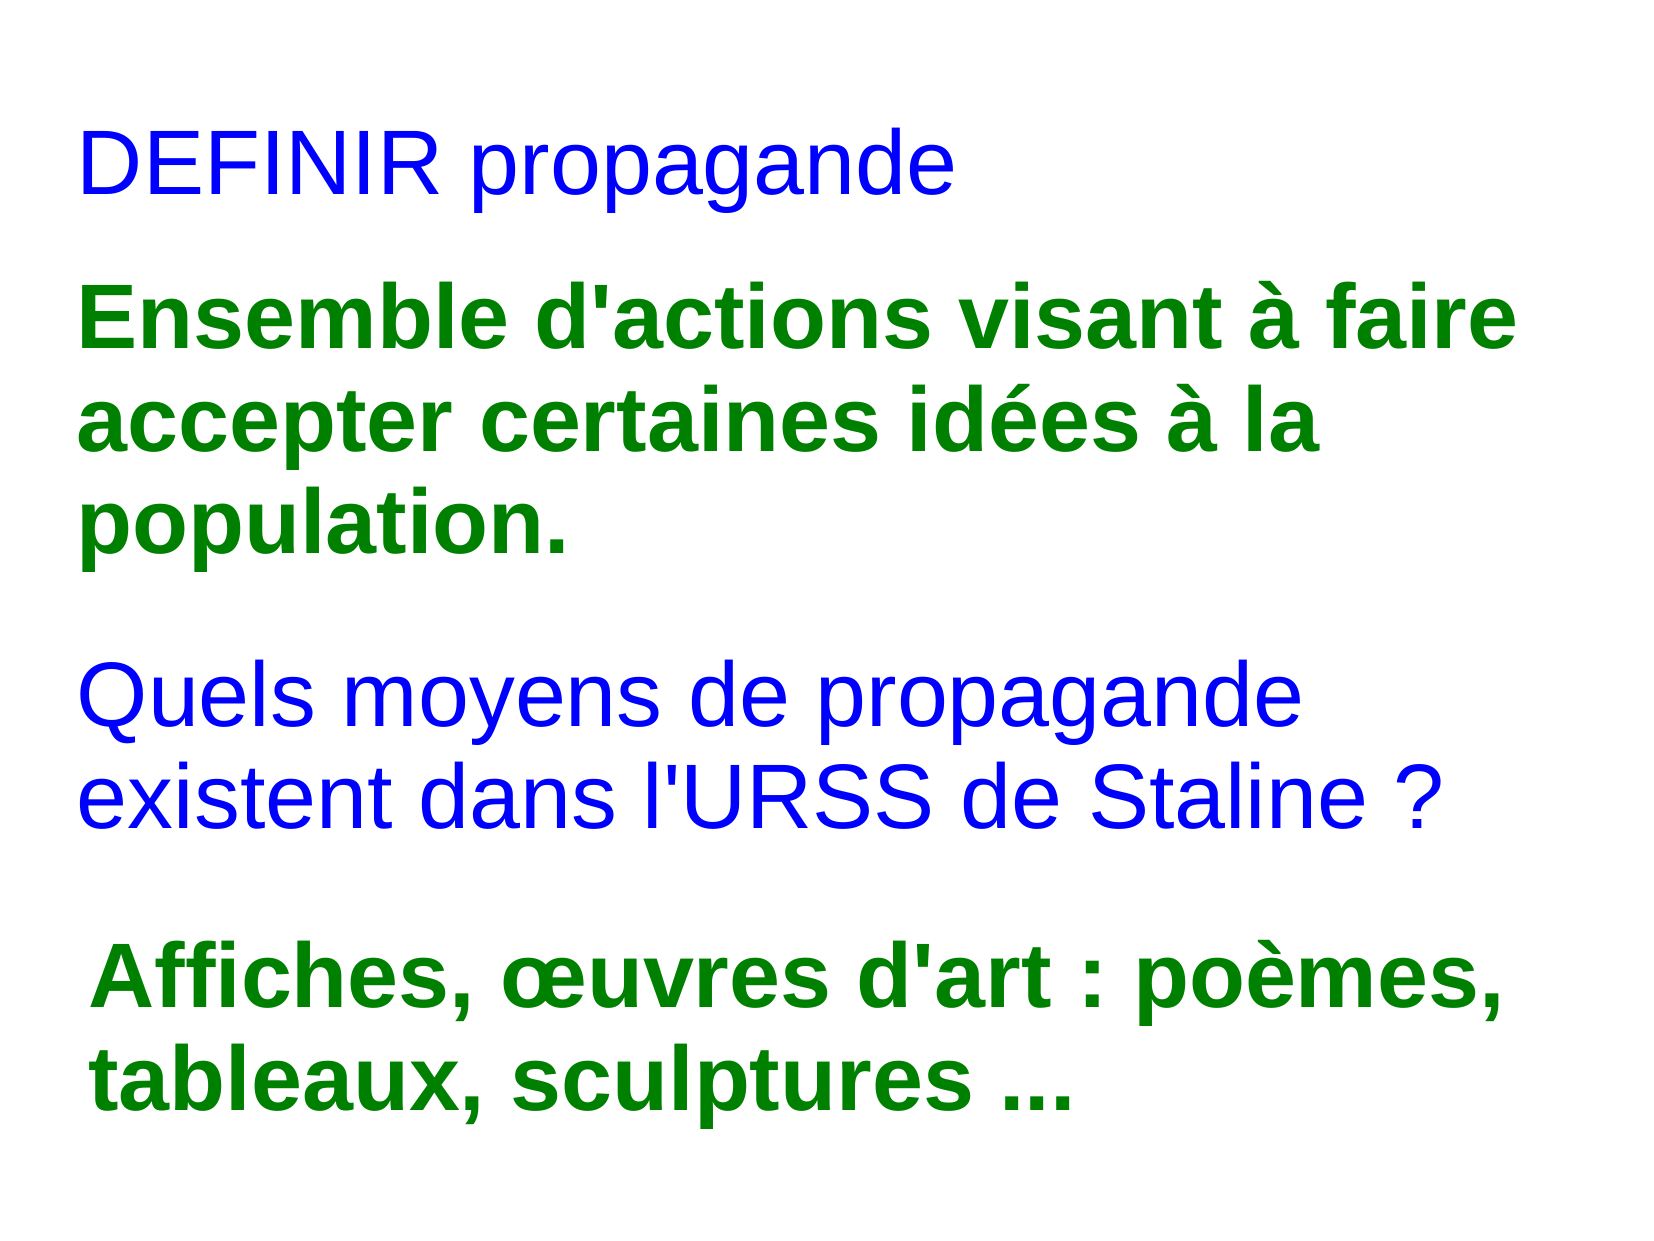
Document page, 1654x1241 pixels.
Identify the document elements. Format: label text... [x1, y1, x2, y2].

title Quels moyens de propagande existent dans l'URSS de Staline ? [76, 643, 1565, 849]
title Ensemble d'actions visant à faire accepter certaines idées à la population. [76, 265, 1565, 574]
title DEFINIR propagande [76, 67, 1566, 260]
title Affiches, œuvres d'art : poèmes, tableaux, sculptures ... [88, 924, 1577, 1130]
